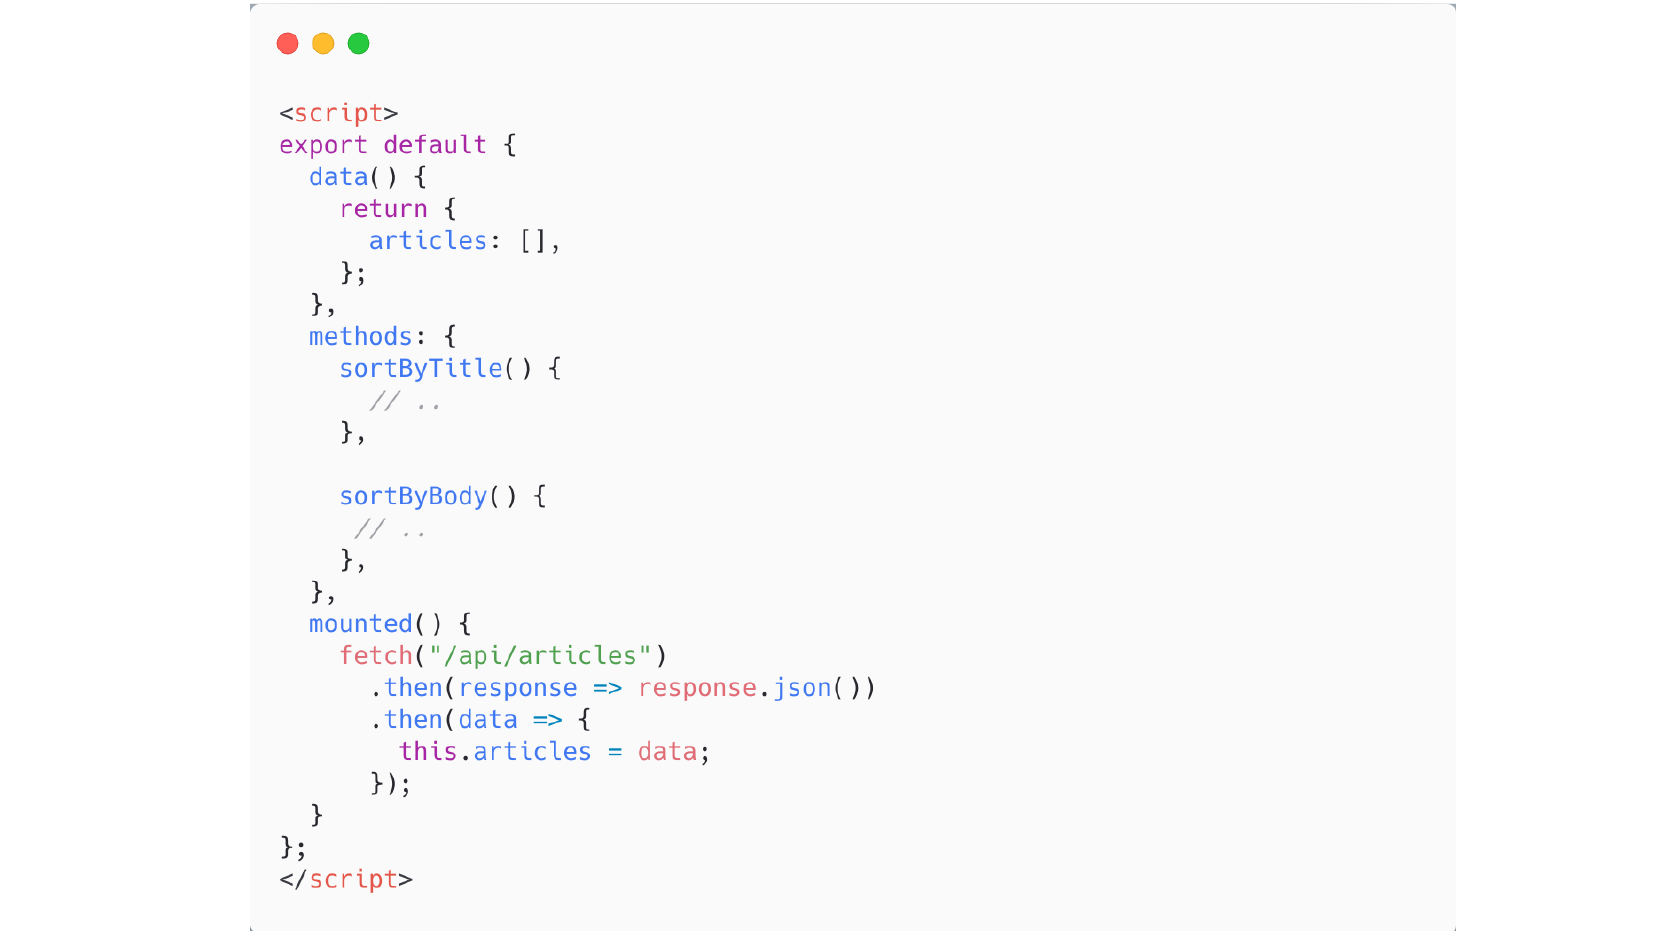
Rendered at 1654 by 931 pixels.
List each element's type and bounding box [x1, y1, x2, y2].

picture [250, 3, 1456, 931]
